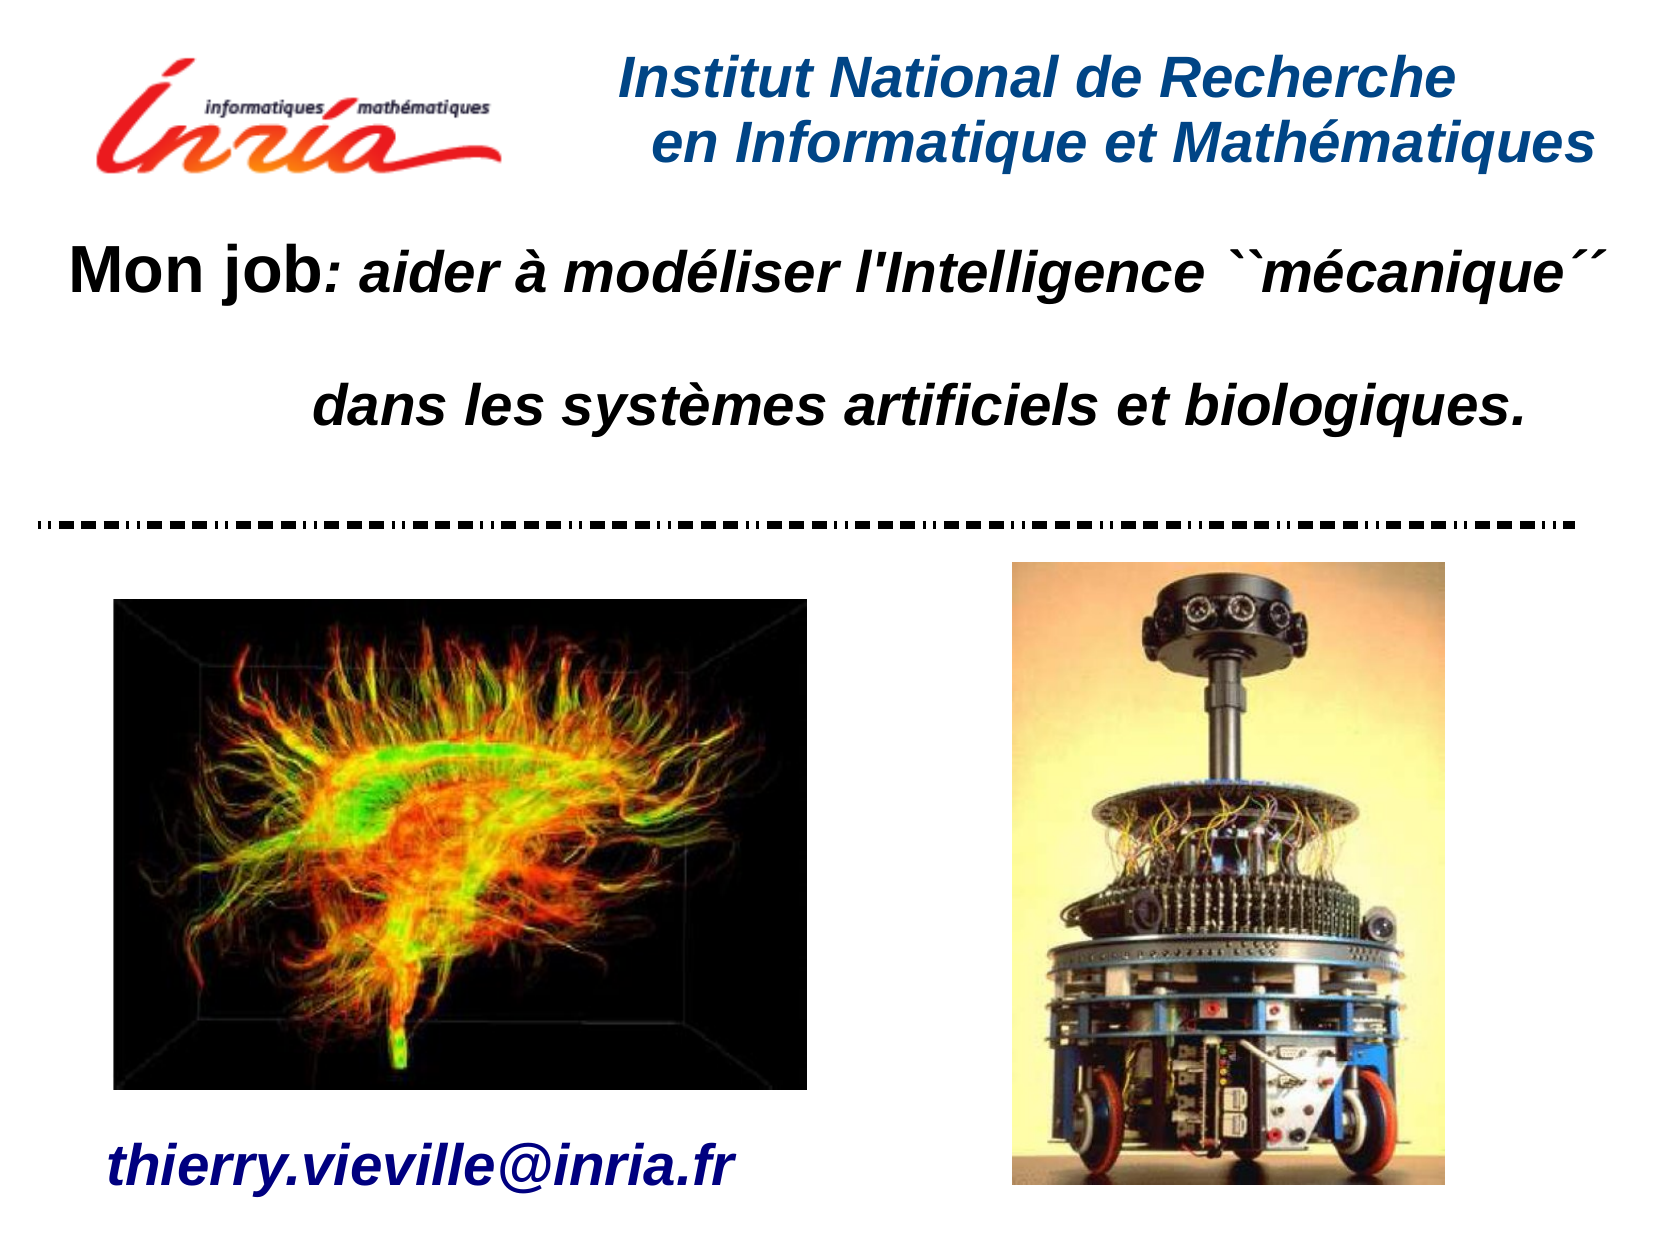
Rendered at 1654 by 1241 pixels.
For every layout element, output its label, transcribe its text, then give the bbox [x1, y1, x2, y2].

picture [112, 599, 807, 1090]
text_box Institut National de Recherche en Informatique et Mathématiques [587, 37, 1613, 198]
picture [75, 37, 526, 226]
text_box thierry.vieville@inria.fr [75, 1125, 788, 1205]
text_box Mon job: aider à modéliser l'Intelligence ``mécanique´´ dans les systèmes artificiels et biologiques. [37, 225, 1637, 835]
picture [1012, 562, 1445, 1185]
